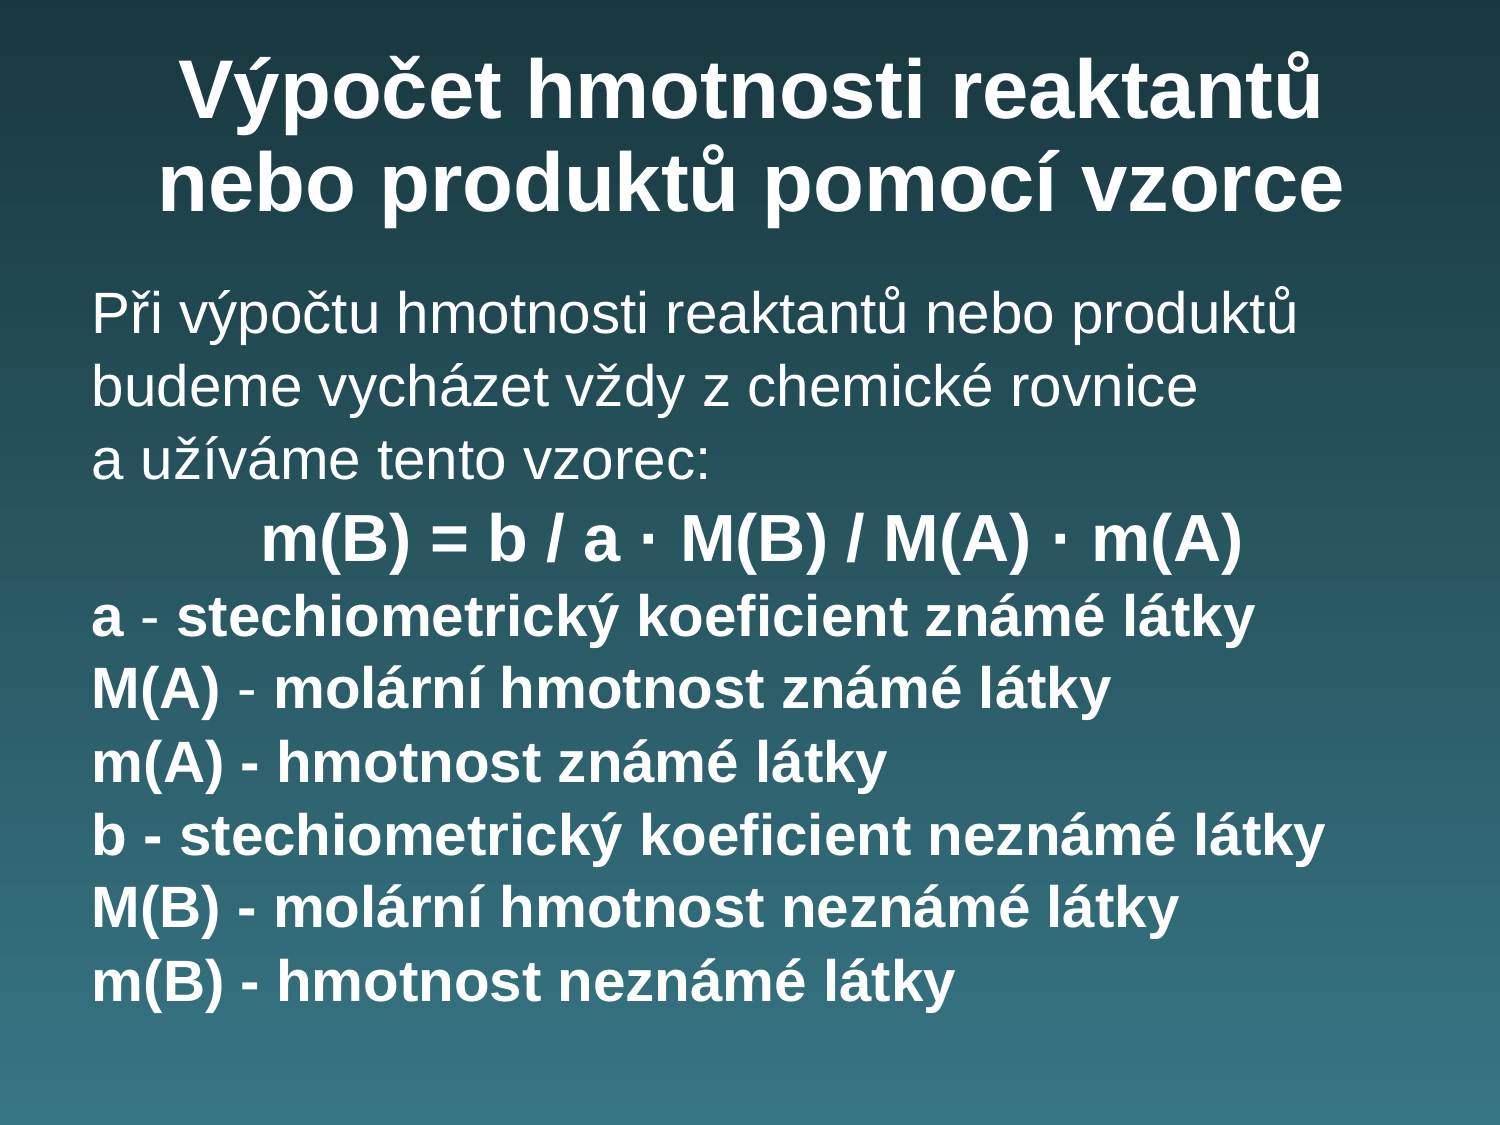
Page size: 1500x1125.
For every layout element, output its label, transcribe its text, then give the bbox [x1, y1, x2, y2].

list Při výpočtu hmotnosti reaktantů nebo produktů budeme vycházet vždy z chemické rovnice a užíváme tento vzorec: m(B) = b / a · M(B) / M(A) · m(A) a - stechiometrický koeficient známé látky M(A) - molární hmotnost známé látky m(A) - hmotnost známé látky b - stechiometrický koeficient neznámé látky M(B) - molární hmotnost neznámé látky m(B) - hmotnost neznámé látky [76, 278, 1427, 1083]
title Výpočet hmotnosti reaktantů nebo produktů pomocí vzorce [76, 28, 1427, 244]
